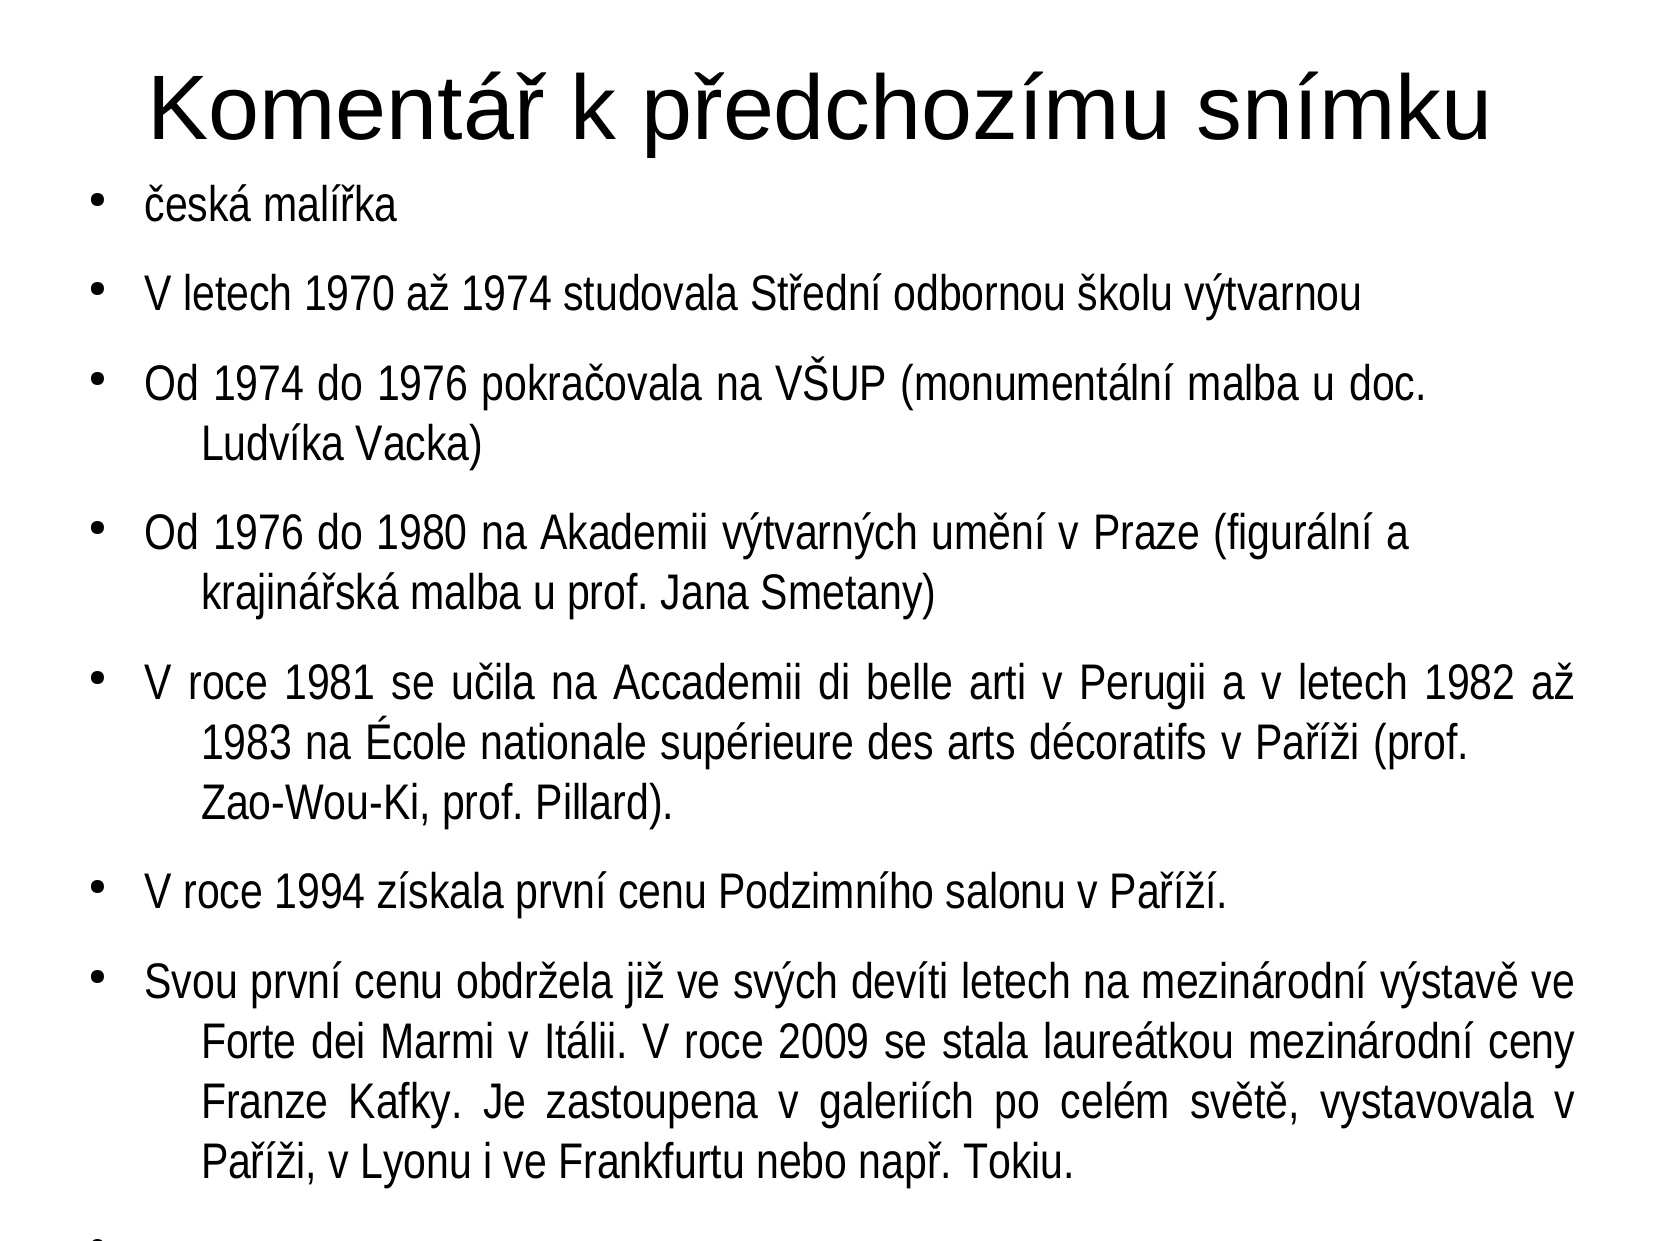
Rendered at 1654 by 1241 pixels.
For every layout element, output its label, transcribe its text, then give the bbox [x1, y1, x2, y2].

list česká malířka V letech 1970 až 1974 studovala Střední odbornou školu výtvarnou Od 1974 do 1976 pokračovala na VŠUP (monumentální malba u doc. Ludvíka Vacka) Od 1976 do 1980 na Akademii výtvarných umění v Praze (figurální a krajinářská malba u prof. Jana Smetany) V roce 1981 se učila na Accademii di belle arti v Perugii a v letech 1982 až 1983 na École nationale supérieure des arts décoratifs v Paříži (prof. Zao-Wou-Ki, prof. Pillard). V roce 1994 získala první cenu Podzimního salonu v Paříží. Svou první cenu obdržela již ve svých devíti letech na mezinárodní výstavě ve Forte dei Marmi v Itálii. V roce 2009 se stala laureátkou mezinárodní ceny Franze Kafky. Je zastoupena v galeriích po celém světě, vystavovala v Paříži, v Lyonu i ve Frankfurtu nebo např. Tokiu. [88, 171, 1577, 1241]
title Komentář k předchozímu snímku [76, 0, 1565, 207]
